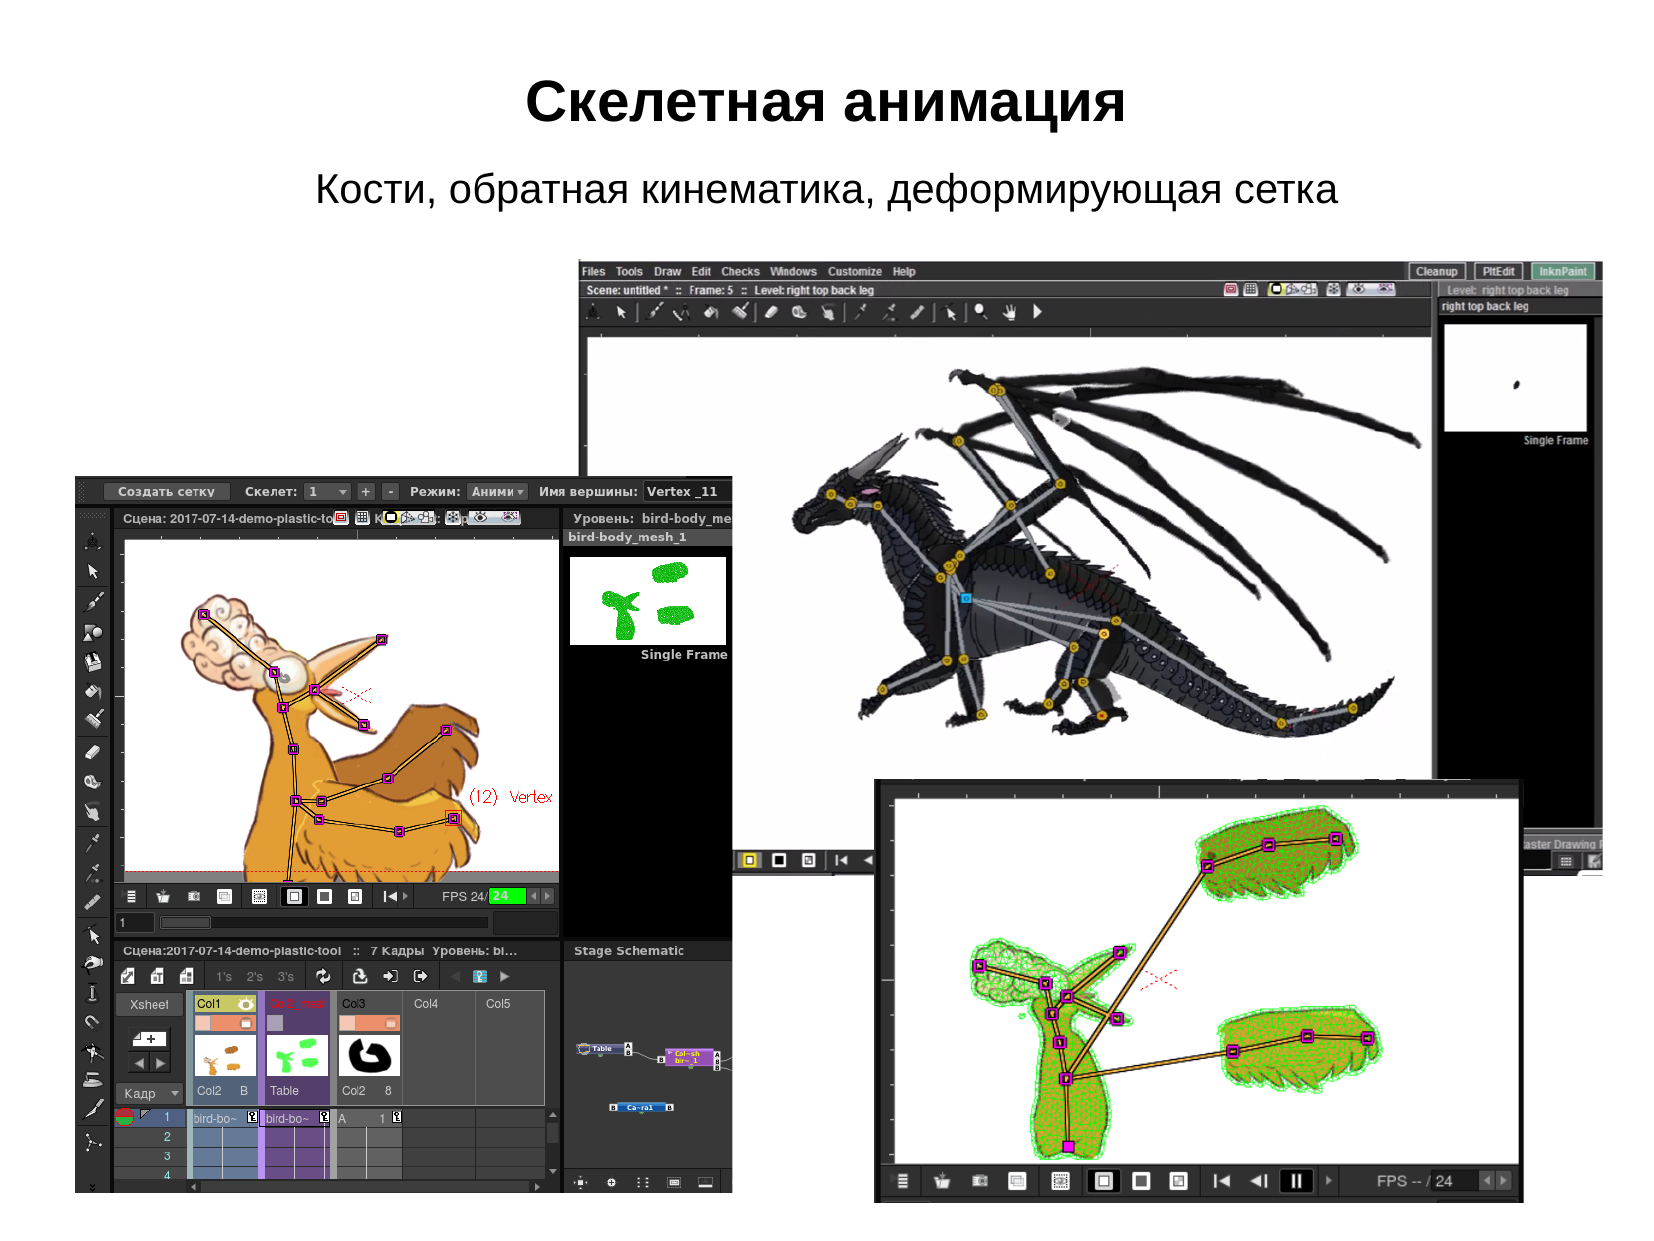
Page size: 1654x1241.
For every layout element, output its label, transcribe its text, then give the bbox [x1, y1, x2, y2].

picture [75, 259, 1603, 1203]
list Кости, обратная кинематика, деформирующая сетка [82, 165, 1571, 237]
title Скелетная анимация [82, 49, 1571, 154]
